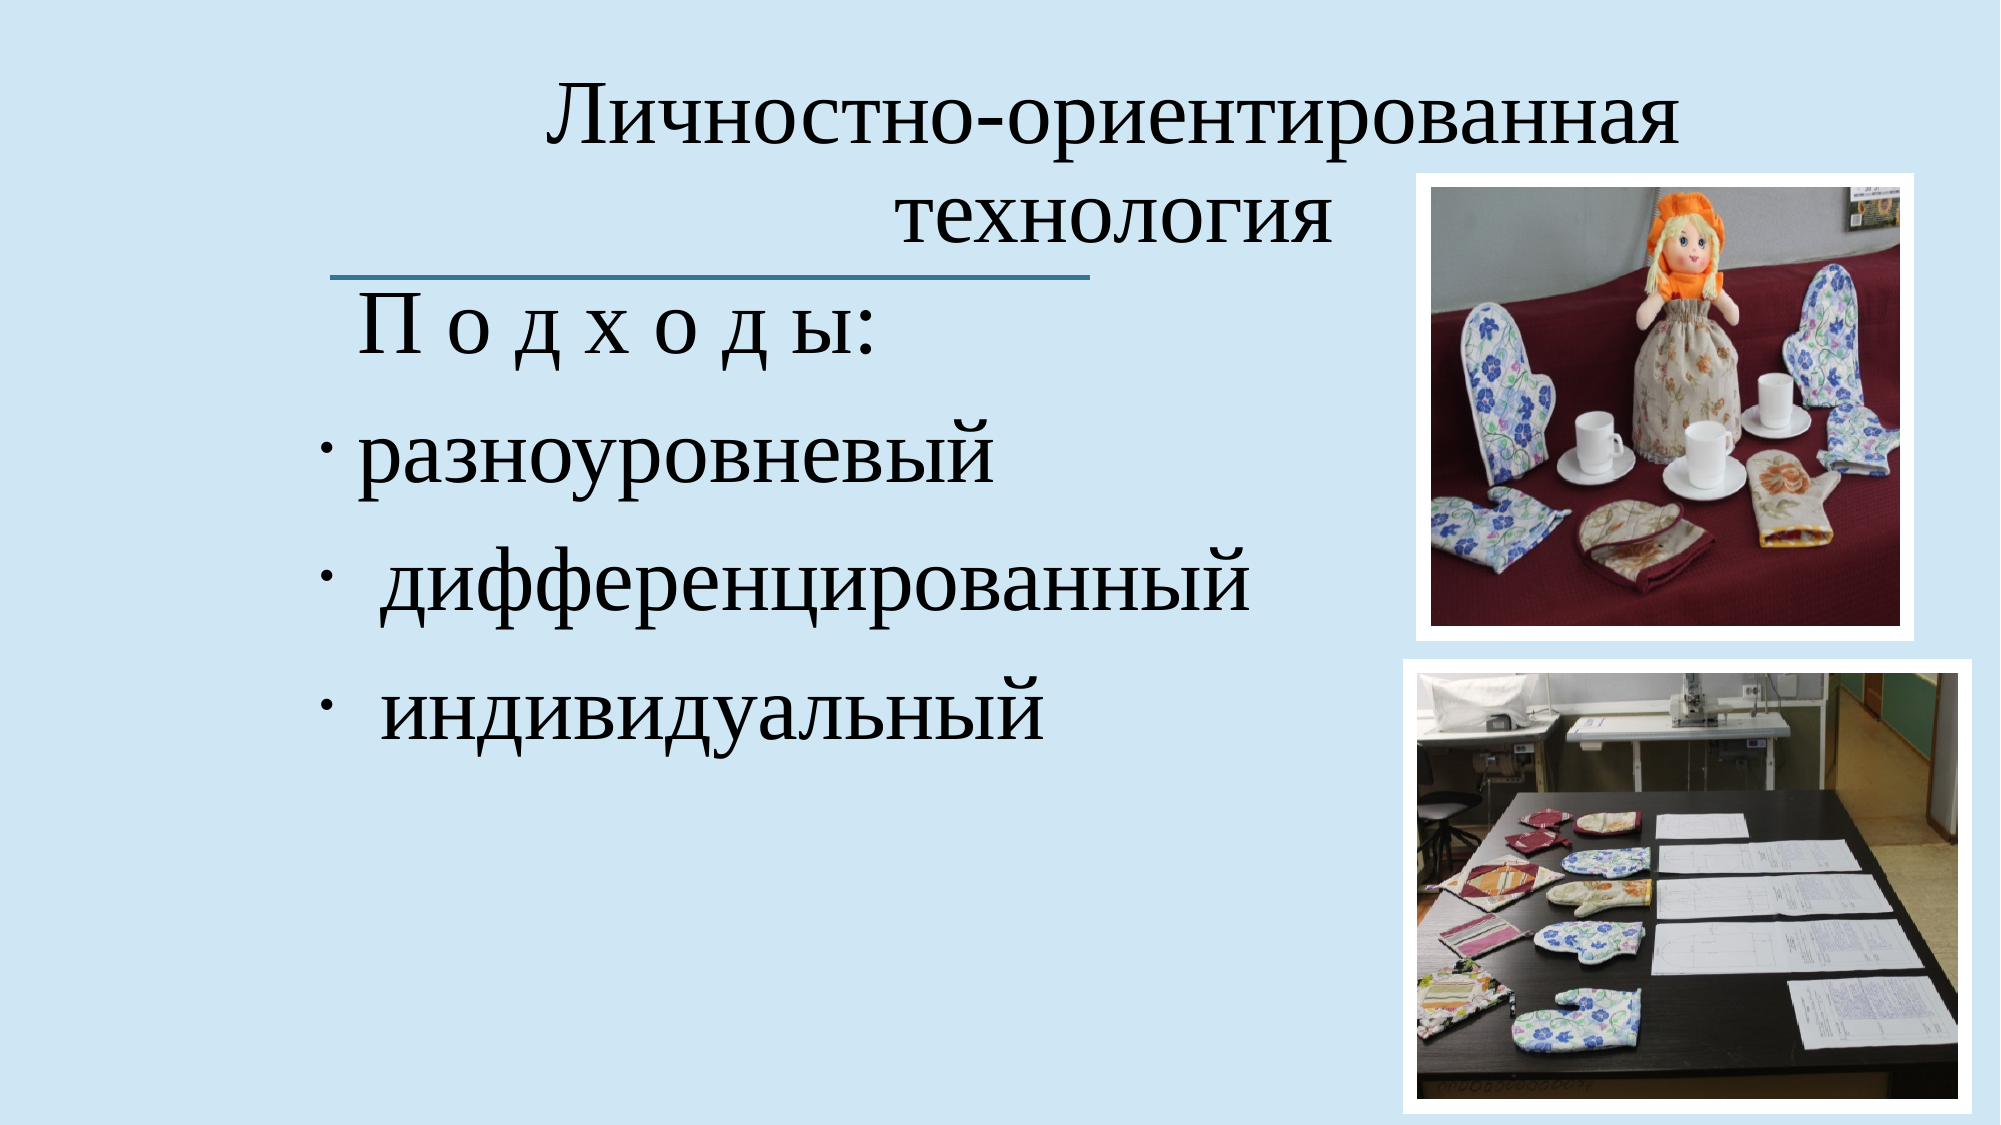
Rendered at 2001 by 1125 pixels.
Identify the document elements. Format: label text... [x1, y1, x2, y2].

picture [1417, 673, 1958, 1099]
title Личностно-ориентированная технология [316, 56, 1912, 253]
picture [1430, 187, 1900, 627]
list П о д х о д ы: разноуровневый дифференцированный индивидуальный [304, 267, 1865, 1017]
